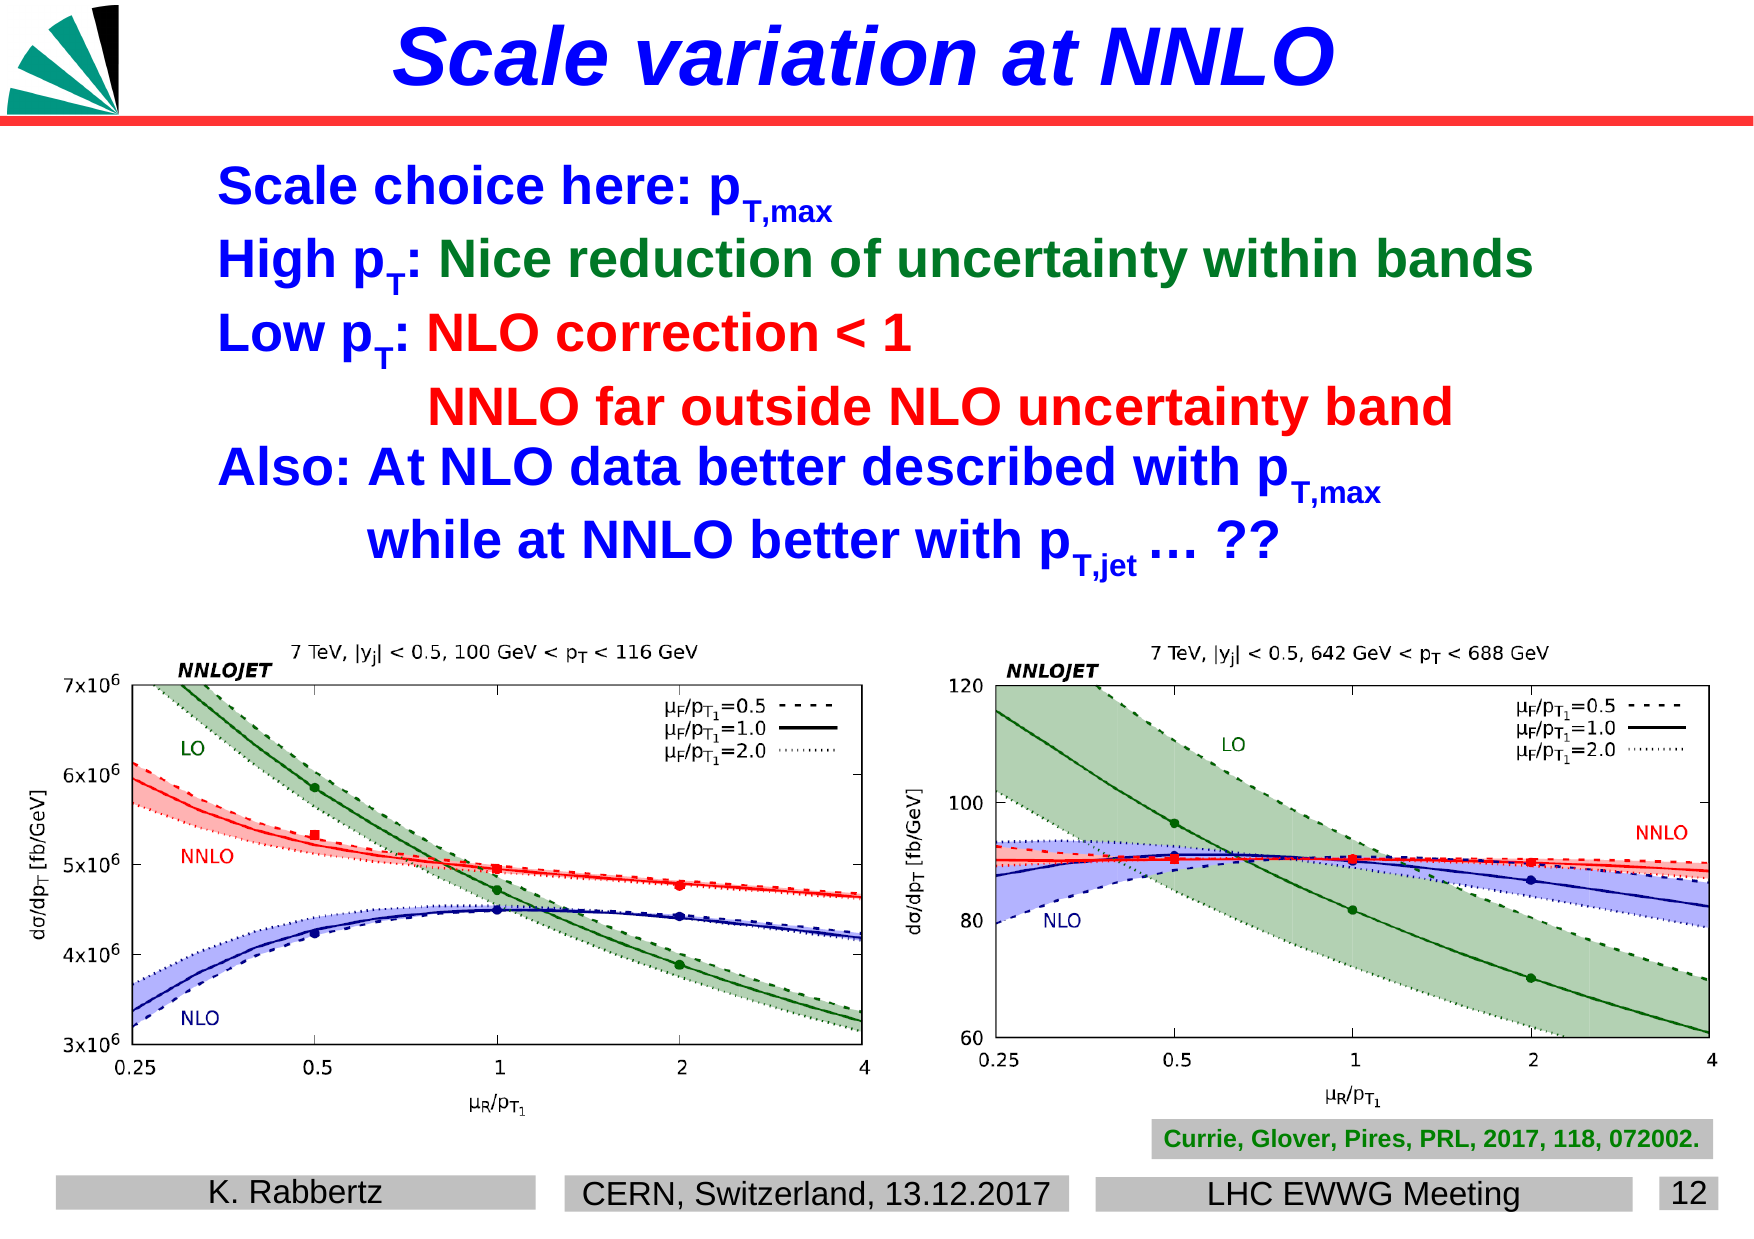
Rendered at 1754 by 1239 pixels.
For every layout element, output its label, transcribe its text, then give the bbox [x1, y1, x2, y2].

title Scale variation at NNLO [123, 0, 1606, 114]
picture [898, 633, 1732, 1114]
text_box Scale choice here: pT,max High pT: Nice reduction of uncertainty within bands Low pT: NLO correction < 1 NNLO far outside NLO uncertainty band Also: At NLO data better described with pT,max while at NNLO better with pT,jet … ?? [205, 149, 1548, 591]
picture [7, 5, 119, 116]
picture [22, 634, 882, 1121]
text_box Currie, Glover, Pires, PRL, 2017, 118, 072002. [1151, 1119, 1710, 1160]
